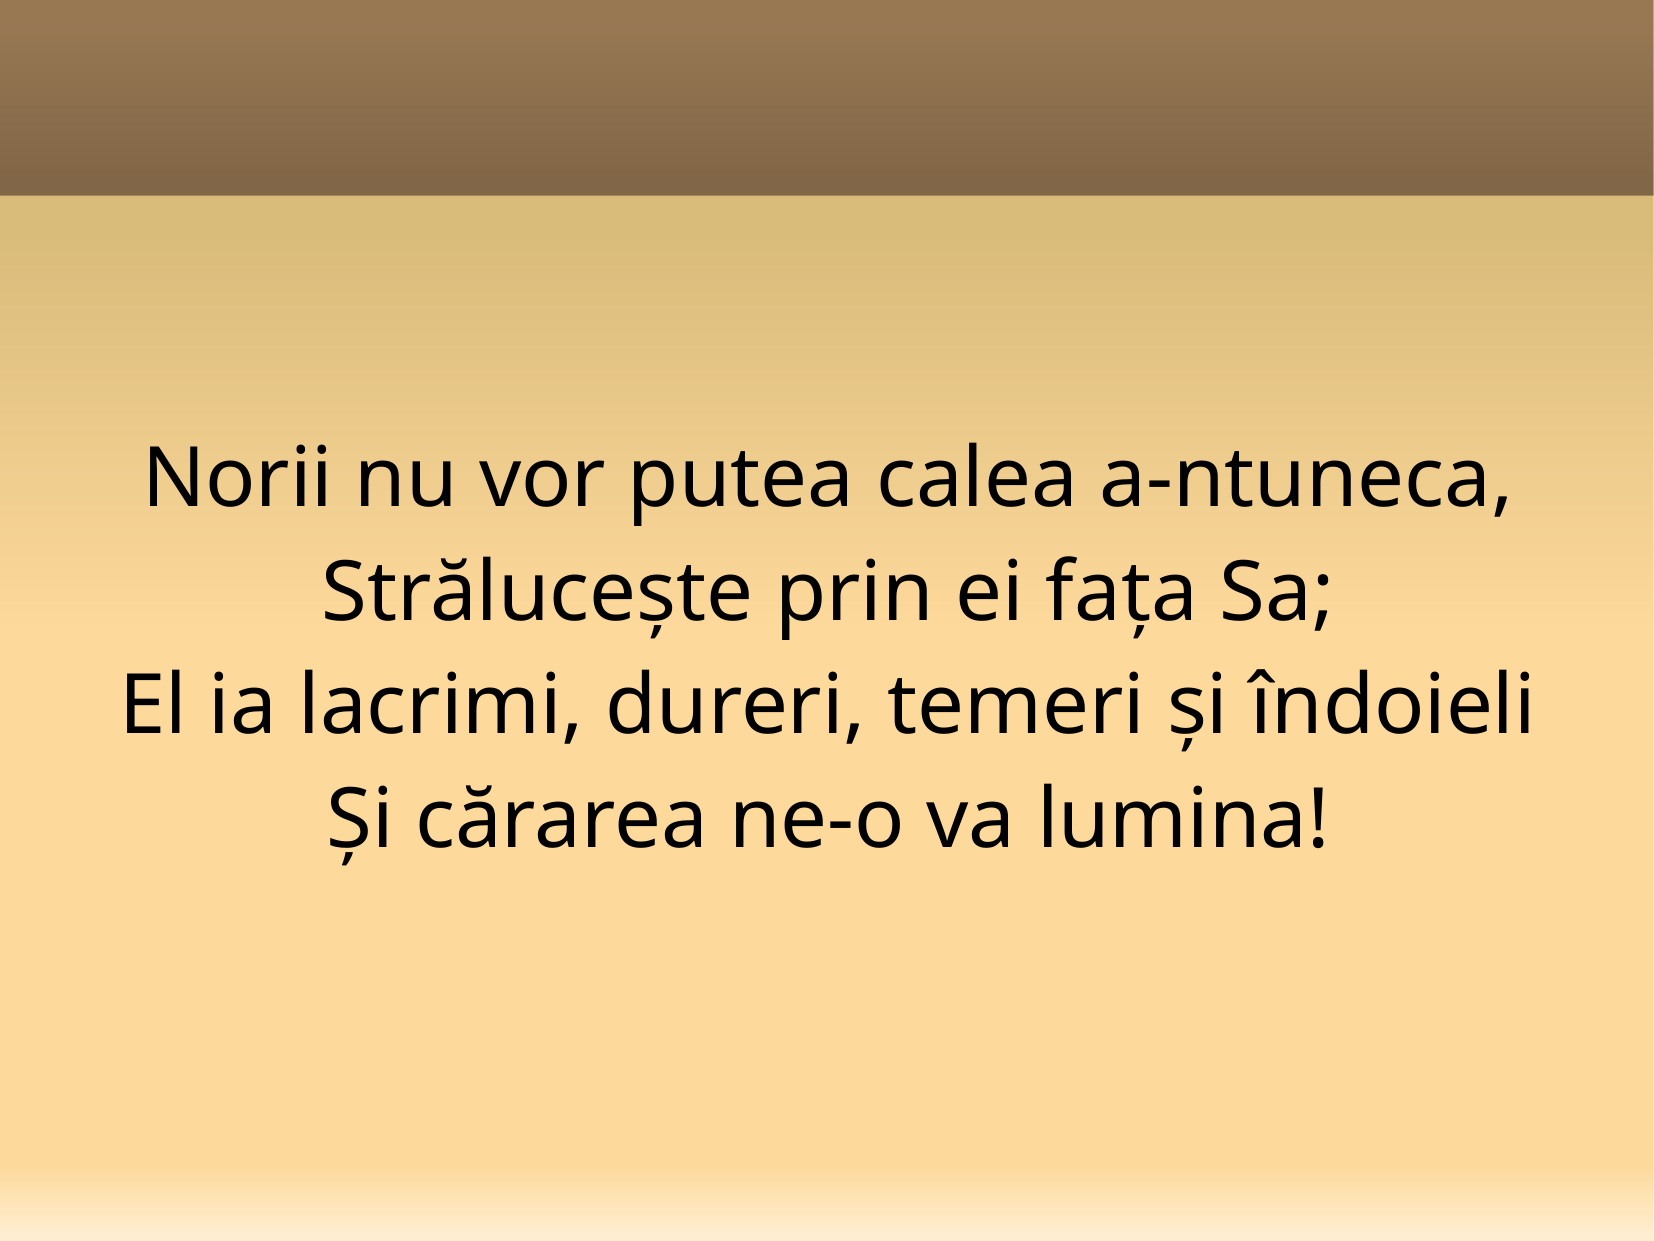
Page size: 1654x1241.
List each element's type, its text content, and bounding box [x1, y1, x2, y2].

text_box Norii nu vor putea calea a-ntuneca, Străluceşte prin ei faţa Sa; El ia lacrimi, dureri, temeri şi îndoieli Şi cărarea ne-o va lumina! [3, 410, 1654, 840]
picture [0, 0, 1654, 1241]
